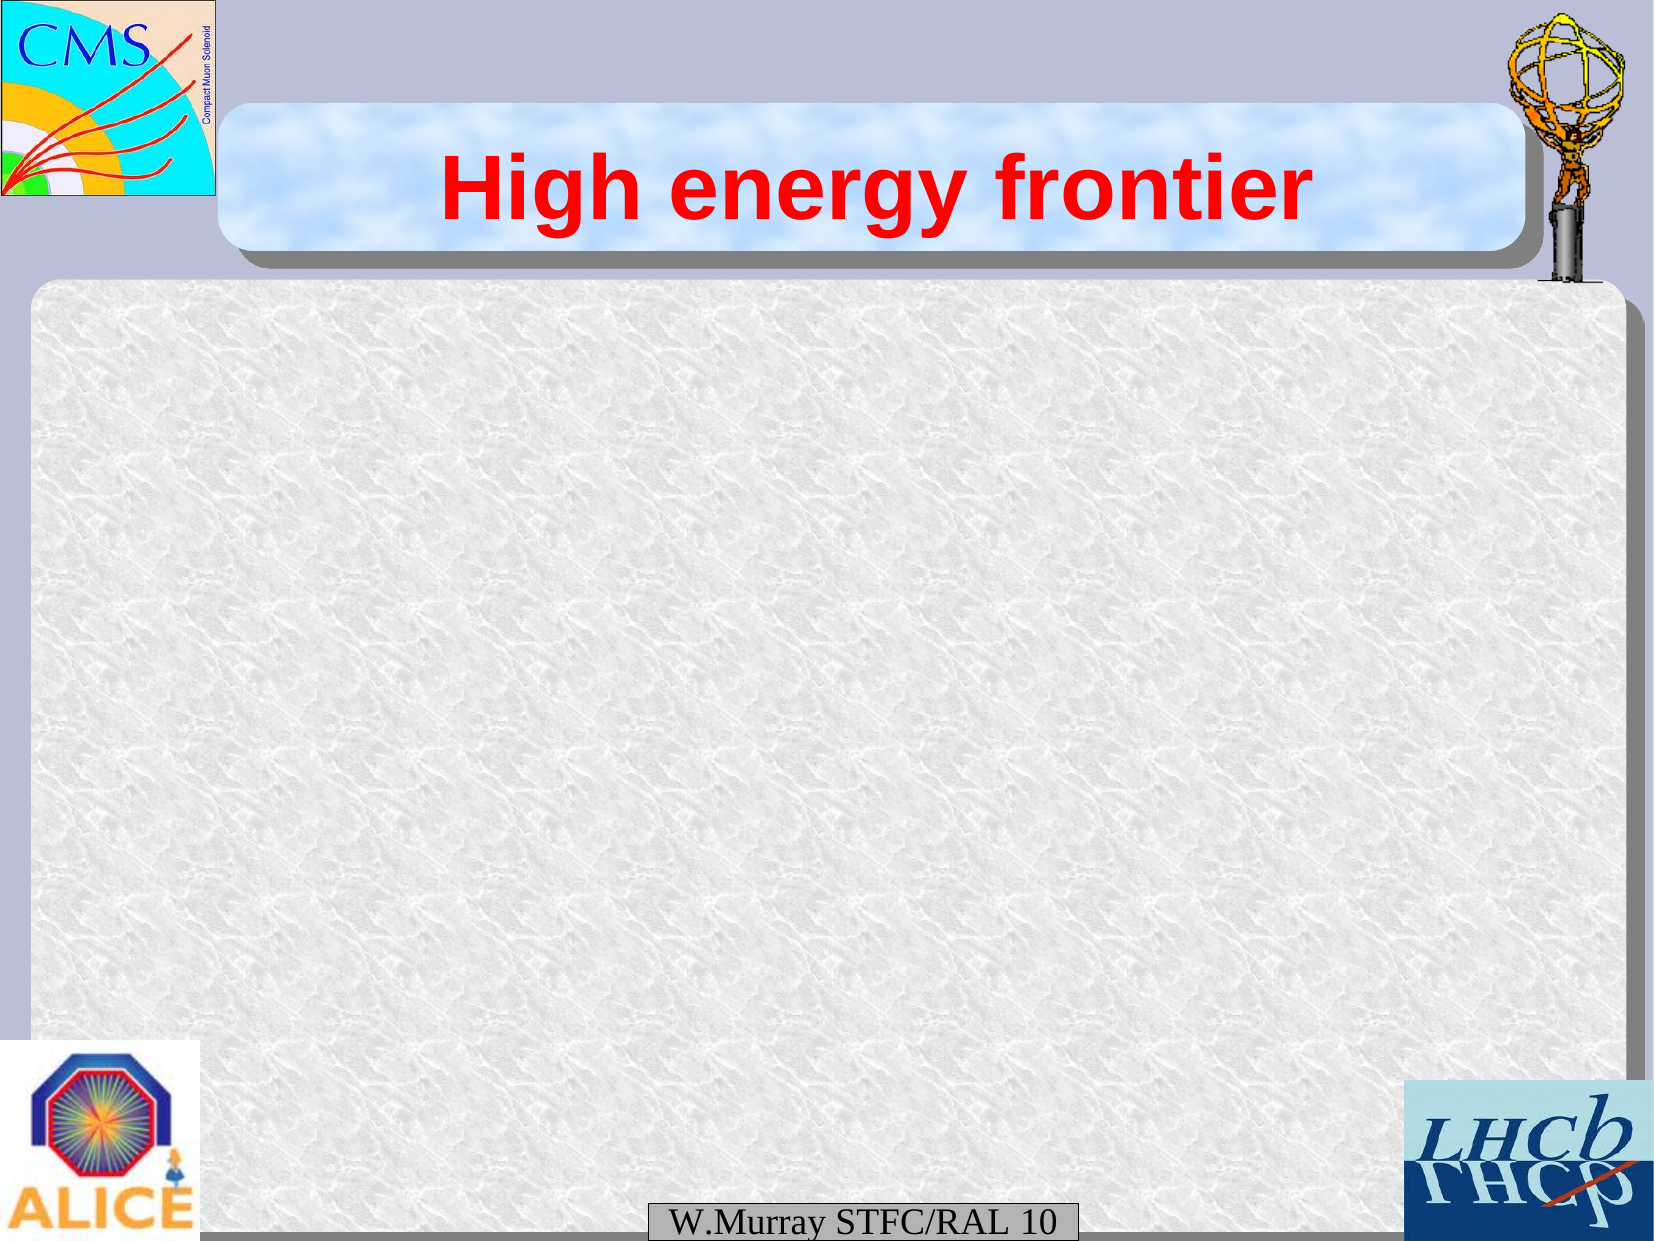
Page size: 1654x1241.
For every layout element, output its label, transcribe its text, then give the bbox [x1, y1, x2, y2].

picture [0, 0, 216, 196]
title High energy frontier [244, 112, 1512, 263]
picture [0, 0, 1654, 1241]
